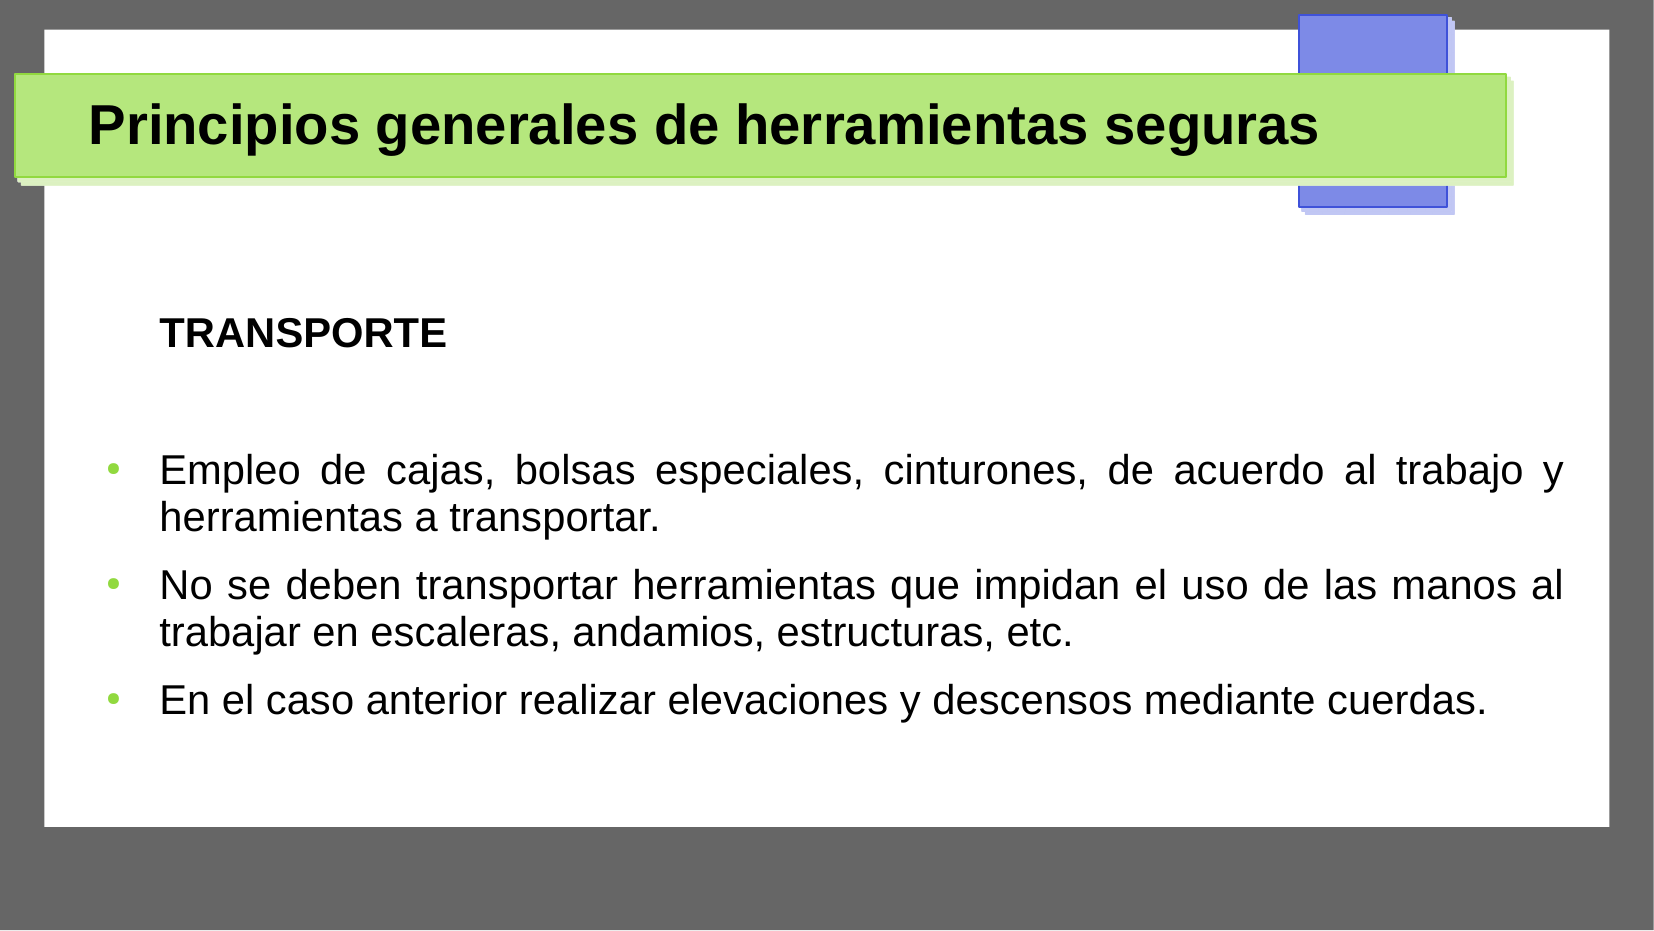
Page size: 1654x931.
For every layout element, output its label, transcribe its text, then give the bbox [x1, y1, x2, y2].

title Principios generales de herramientas seguras [88, 73, 1506, 178]
list TRANSPORTE Empleo de cajas, bolsas especiales, cinturones, de acuerdo al trabajo y herramientas a transportar. No se deben transportar herramientas que impidan el uso de las manos al trabajar en escaleras, andamios, estructuras, etc. En el caso anterior realizar elevaciones y descensos mediante cuerdas. [88, 221, 1565, 813]
